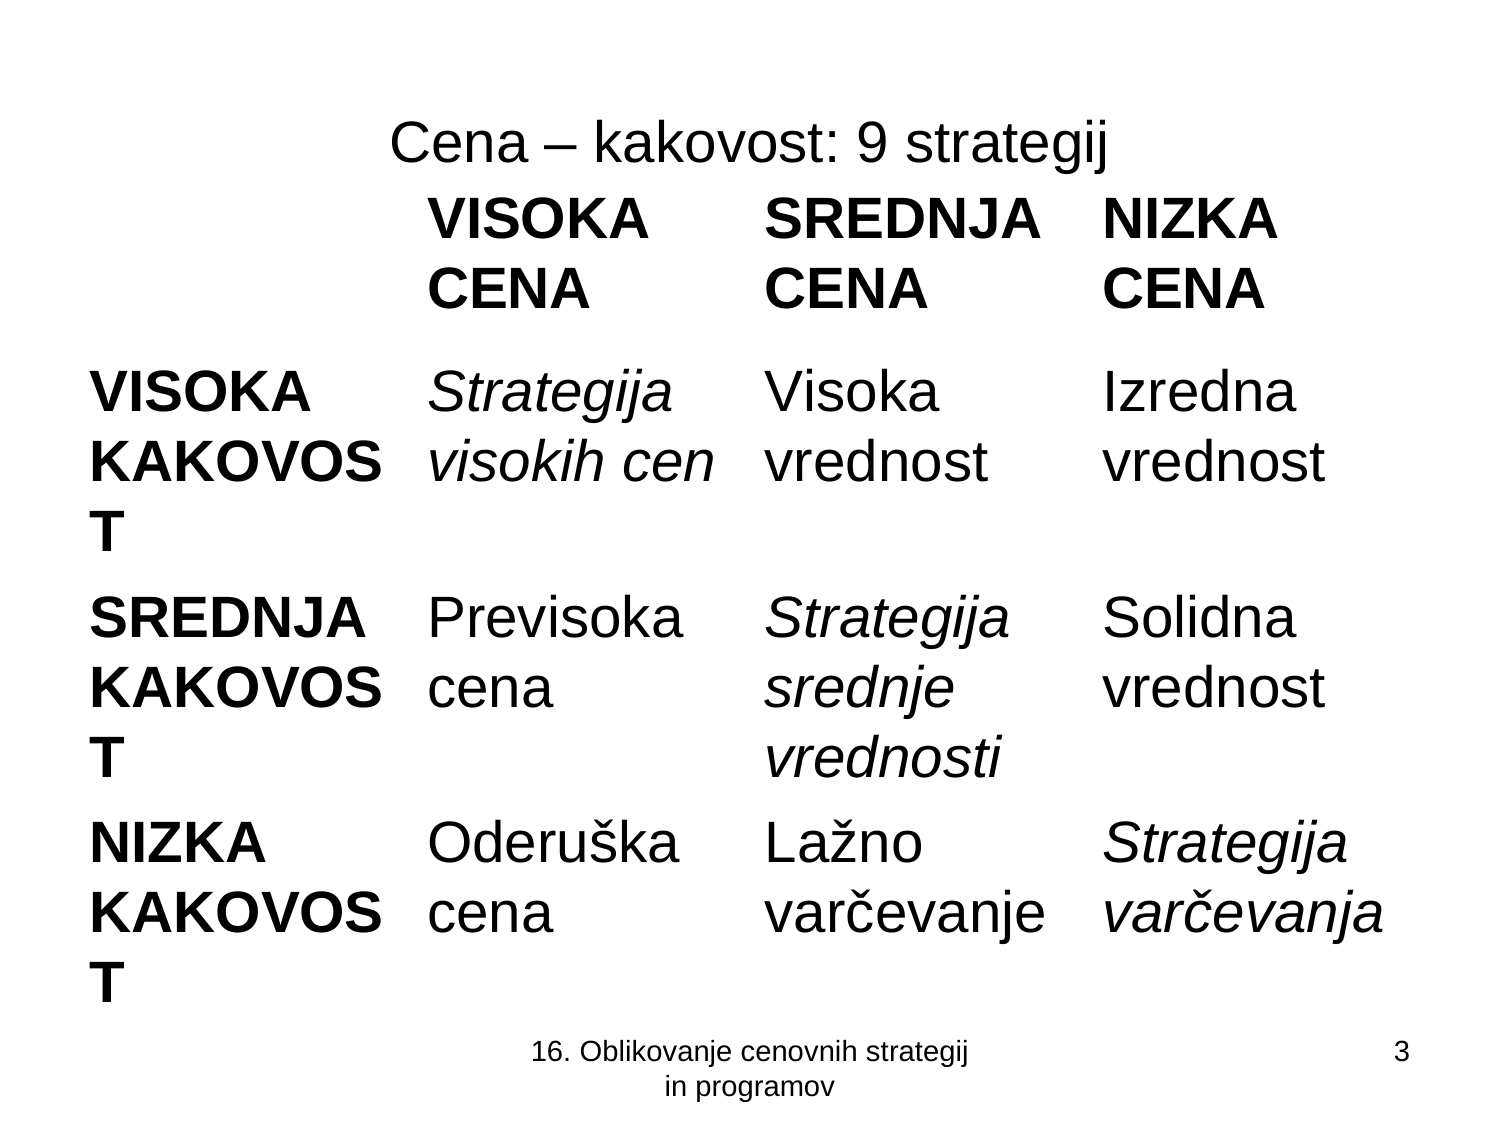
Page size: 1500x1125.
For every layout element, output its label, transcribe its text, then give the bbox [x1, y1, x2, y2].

table_header NIZKA CENA [1088, 173, 1425, 346]
table_cell Solidna vrednost [1088, 571, 1425, 797]
table_header SREDNJA CENA [750, 173, 1088, 346]
table_cell Strategija varčevanja [1088, 797, 1425, 1022]
table_cell Strategija visokih cen [413, 346, 750, 571]
table_cell Oderuška cena [413, 797, 750, 1022]
table_header VISOKA CENA [413, 173, 750, 346]
table_header [75, 173, 413, 346]
table_cell VISOKA KAKOVOST [75, 346, 413, 571]
table_cell SREDNJA KAKOVOST [75, 571, 413, 797]
table_cell Strategija srednje vrednosti [750, 571, 1088, 797]
text_box <number> [1074, 1024, 1426, 1103]
table_cell Lažno varčevanje [750, 797, 1088, 1022]
table_cell NIZKA KAKOVOST [75, 797, 413, 1022]
table_cell Visoka vrednost [750, 346, 1088, 571]
title Cena – kakovost: 9 strategij [75, 45, 1426, 233]
table_cell Izredna vrednost [1088, 346, 1425, 571]
table_cell Previsoka cena [413, 571, 750, 797]
text_box 16. Oblikovanje cenovnih strategij in programov [512, 1024, 988, 1103]
